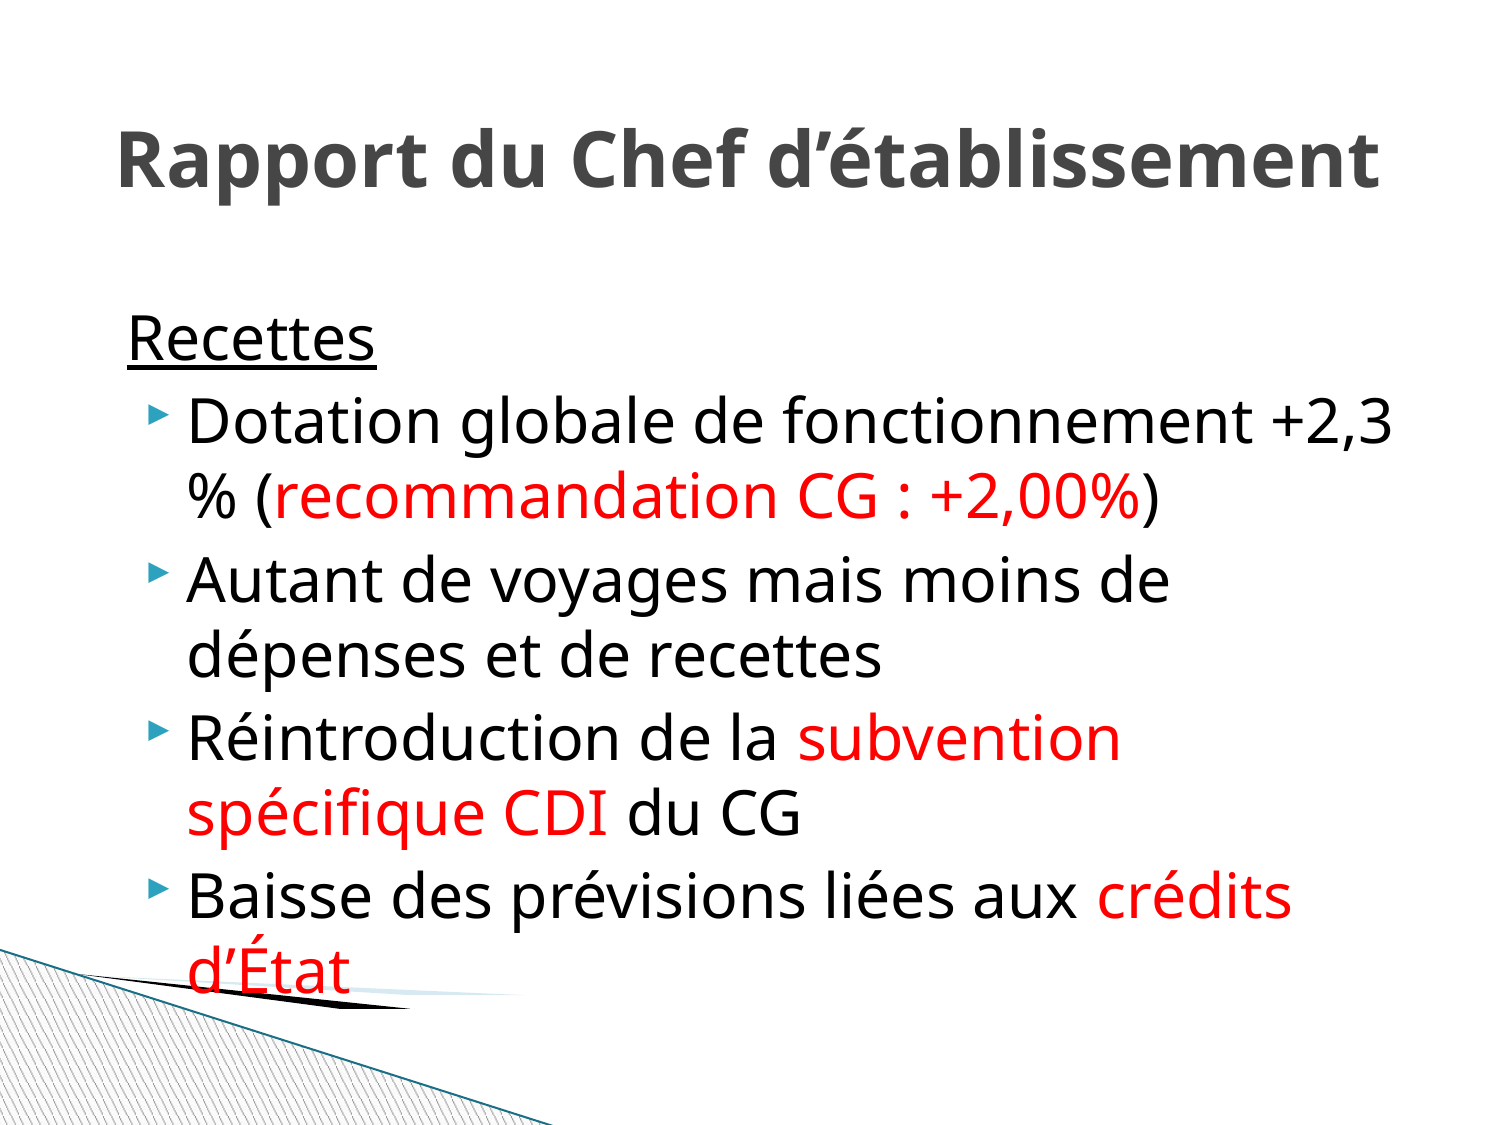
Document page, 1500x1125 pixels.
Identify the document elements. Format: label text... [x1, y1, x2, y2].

picture [0, 952, 543, 1125]
title Rapport du Chef d’établissement [100, 62, 1425, 250]
list Recettes Dotation globale de fonctionnement +2,3 % (recommandation CG : +2,00%) Autant de voyages mais moins de dépenses et de recettes Réintroduction de la subvention spécifique CDI du CG Baisse des prévisions liées aux crédits d’État [112, 290, 1425, 1071]
